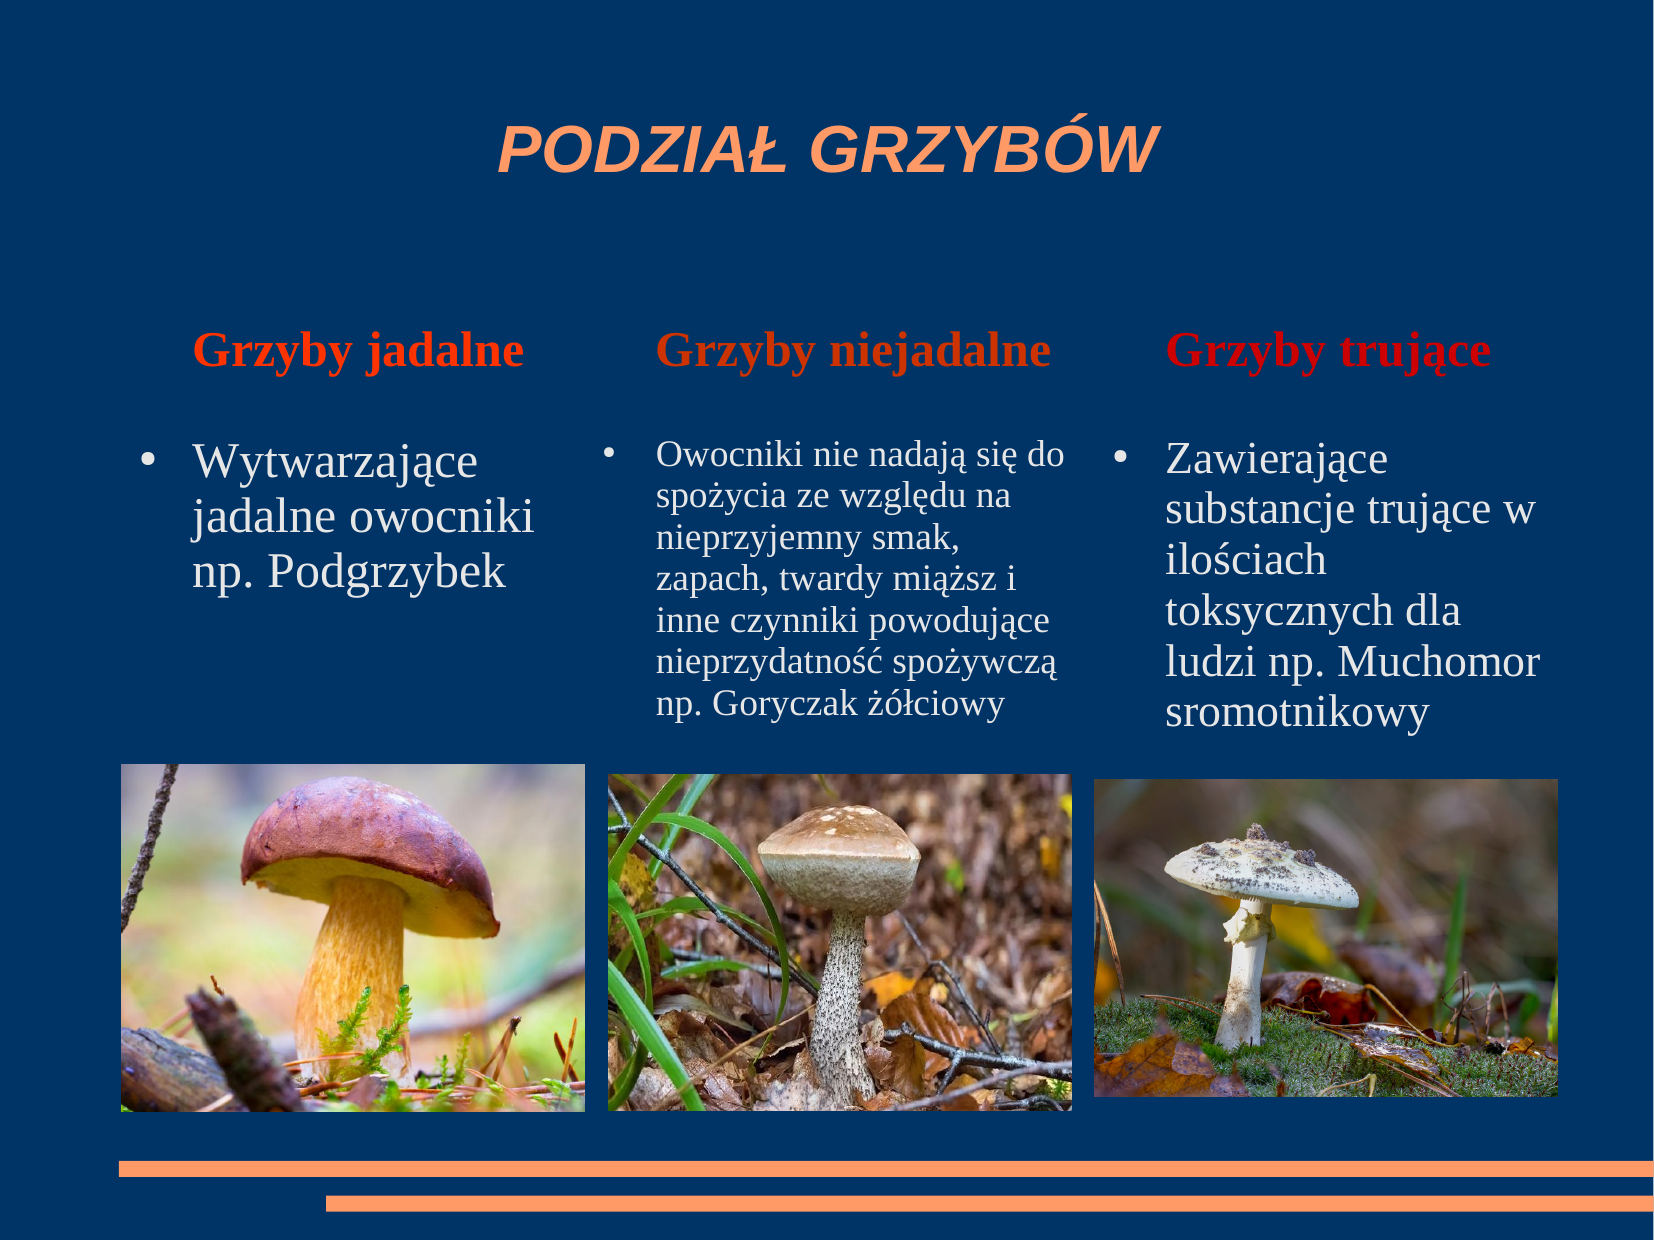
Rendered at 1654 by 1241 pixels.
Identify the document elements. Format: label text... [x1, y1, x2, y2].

list Grzyby jadalne Wytwarzające jadalne owocniki np. Podgrzybek [121, 322, 584, 709]
list Grzyby niejadalne Owocniki nie nadają się do spożycia ze względu na nieprzyjemny smak, zapach, twardy miąższ i inne czynniki powodujące nieprzydatność spożywczą np. Goryczak żółciowy [584, 322, 1077, 775]
picture [121, 764, 585, 1112]
list Grzyby trujące Zawierające substancje trujące w ilościach toksycznych dla ludzi np. Muchomor sromotnikowy [1094, 322, 1558, 742]
title PODZIAŁ GRZYBÓW [121, 46, 1534, 254]
picture [608, 774, 1072, 1111]
picture [1094, 779, 1558, 1097]
